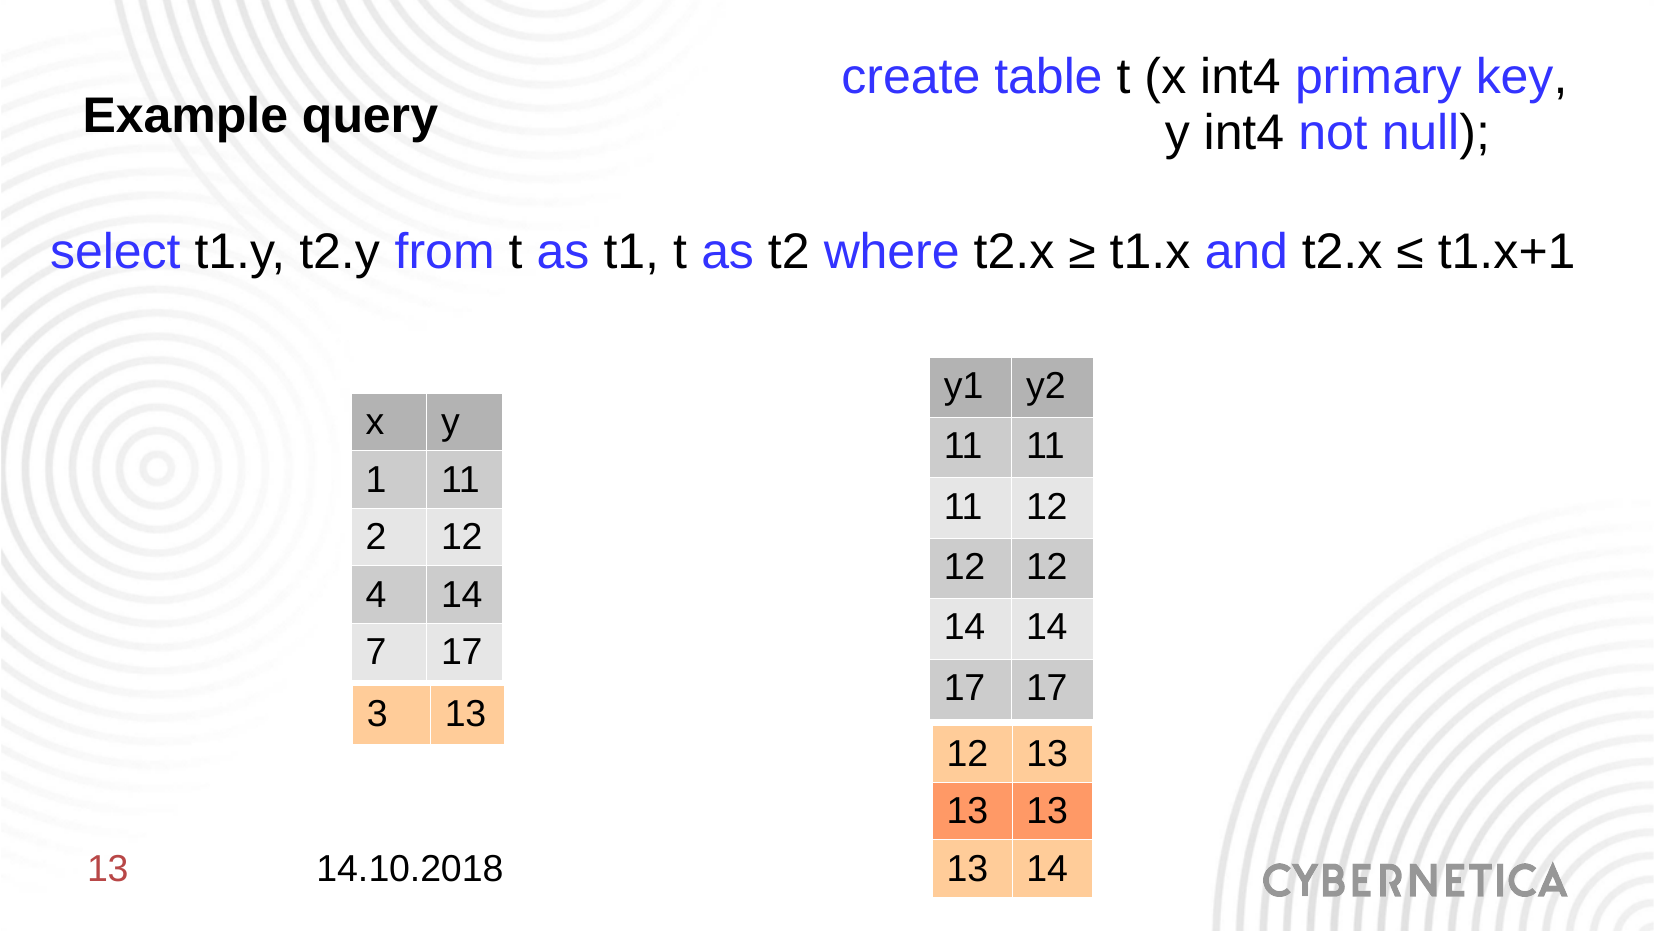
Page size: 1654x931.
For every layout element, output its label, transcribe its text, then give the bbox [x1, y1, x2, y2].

table_cell 4 [352, 566, 426, 623]
table_header 13 [1013, 726, 1092, 782]
text_box create table t (x int4 primary key, y int4 not null); [826, 41, 1607, 168]
table_header y1 [930, 358, 1011, 417]
table_cell 12 [930, 539, 1011, 598]
table_cell 12 [1012, 539, 1093, 598]
table_cell 13 [1013, 783, 1092, 839]
table_cell 12 [427, 509, 502, 565]
table_cell 11 [930, 478, 1011, 538]
table_cell 12 [1012, 478, 1093, 538]
table_cell 11 [1012, 418, 1093, 477]
table_cell 14 [427, 566, 502, 623]
text_box select t1.y, t2.y from t as t1, t as t2 where t2.x ≥ t1.x and t2.x ≤ t1.x+1 [35, 215, 1595, 287]
table_cell 17 [1012, 660, 1093, 719]
table_header y [427, 394, 502, 450]
table_cell 14 [1012, 599, 1093, 659]
table_cell 17 [930, 660, 1011, 719]
title Example query [82, 37, 1571, 193]
table_cell 1 [352, 451, 426, 508]
table_header y2 [1012, 358, 1093, 417]
table_cell 13 [933, 783, 1012, 839]
table_header 3 [353, 686, 430, 744]
table_cell 14 [930, 599, 1011, 659]
table_header x [352, 394, 426, 450]
table_cell 13 [933, 840, 1012, 897]
table_cell 14 [1013, 840, 1092, 897]
table_cell 2 [352, 509, 426, 565]
table_cell 7 [352, 624, 426, 680]
table_header 13 [431, 686, 504, 744]
picture [0, 0, 1654, 931]
table_cell 17 [427, 624, 502, 680]
table_cell 11 [930, 418, 1011, 477]
table_cell 11 [427, 451, 502, 508]
table_header 12 [933, 726, 1012, 782]
